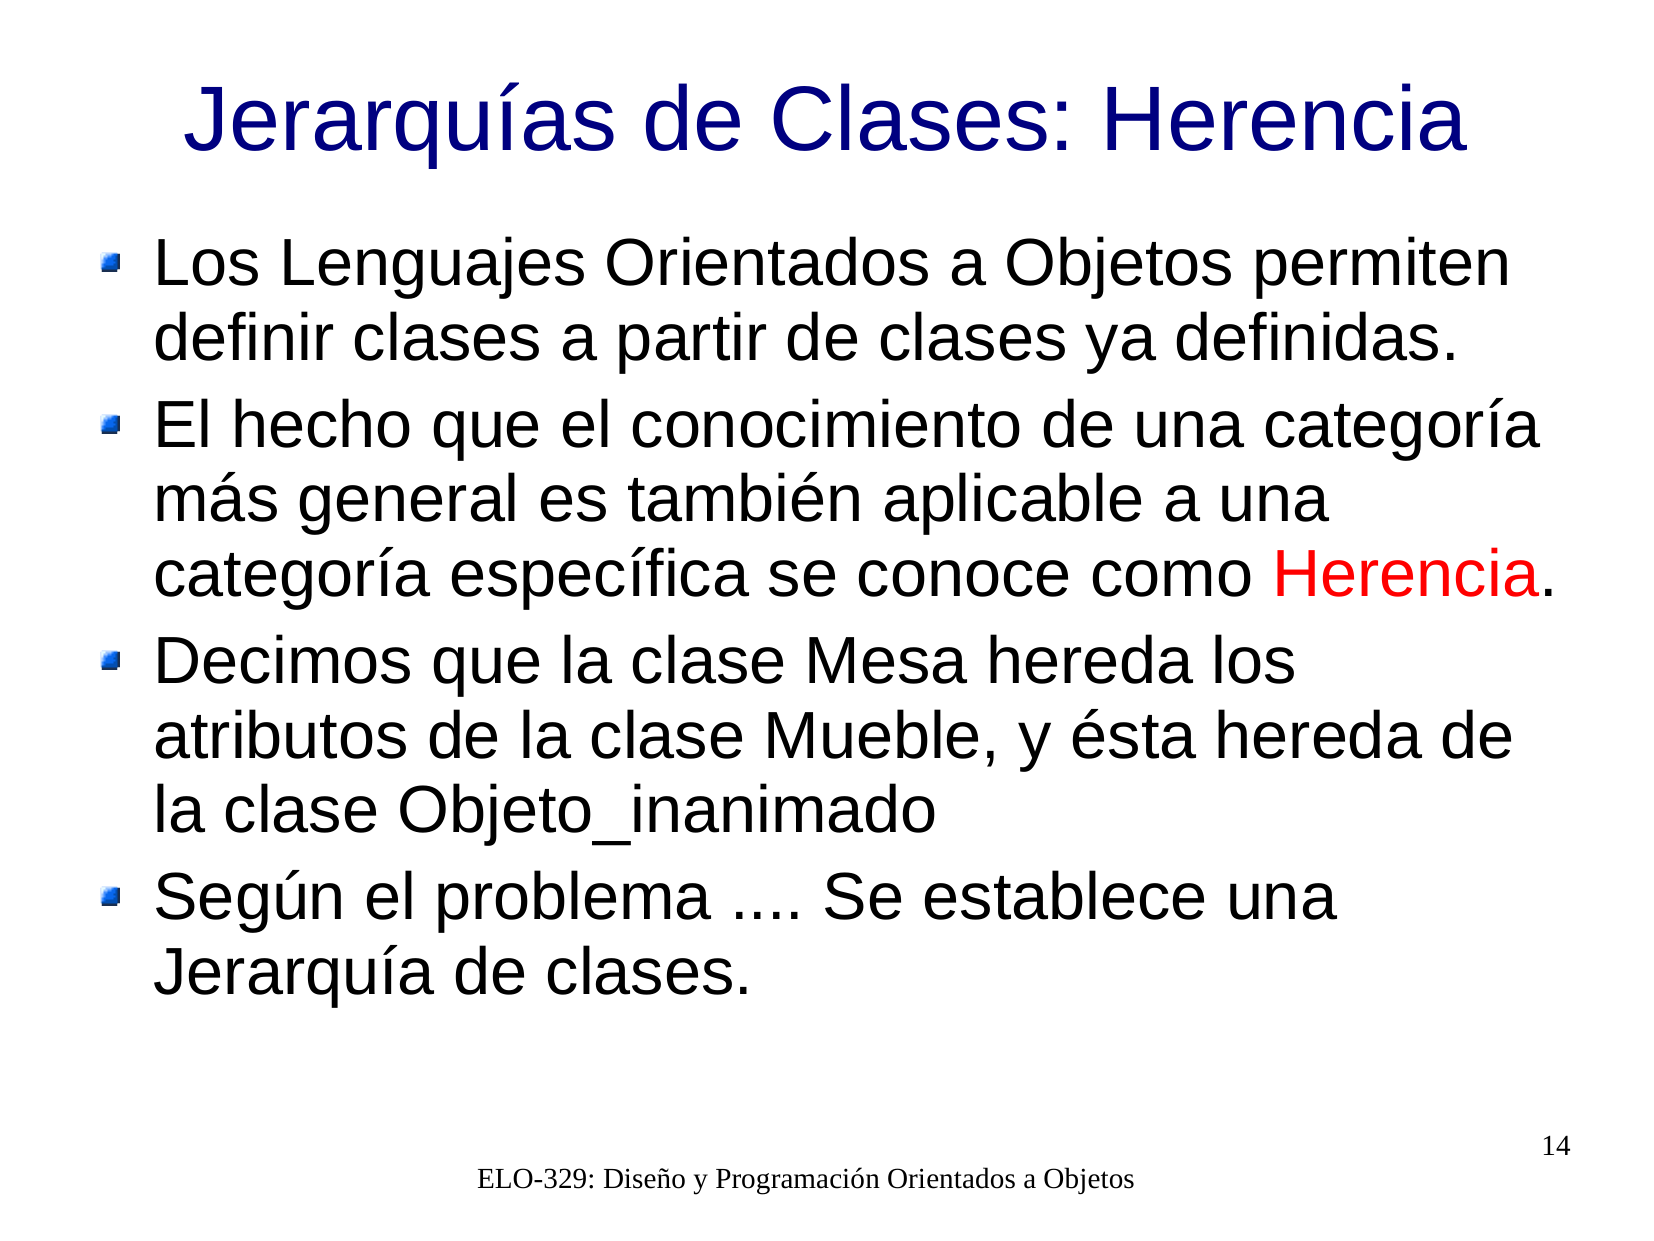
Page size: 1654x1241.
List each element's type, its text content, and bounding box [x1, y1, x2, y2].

list Los Lenguajes Orientados a Objetos permiten definir clases a partir de clases ya definidas. El hecho que el conocimiento de una categoría más general es también aplicable a una categoría específica se conoce como Herencia. Decimos que la clase Mesa hereda los atributos de la clase Mueble, y ésta hereda de la clase Objeto_inanimado Según el problema .... Se establece una Jerarquía de clases. [82, 225, 1571, 1122]
title Jerarquías de Clases: Herencia [82, 49, 1571, 188]
